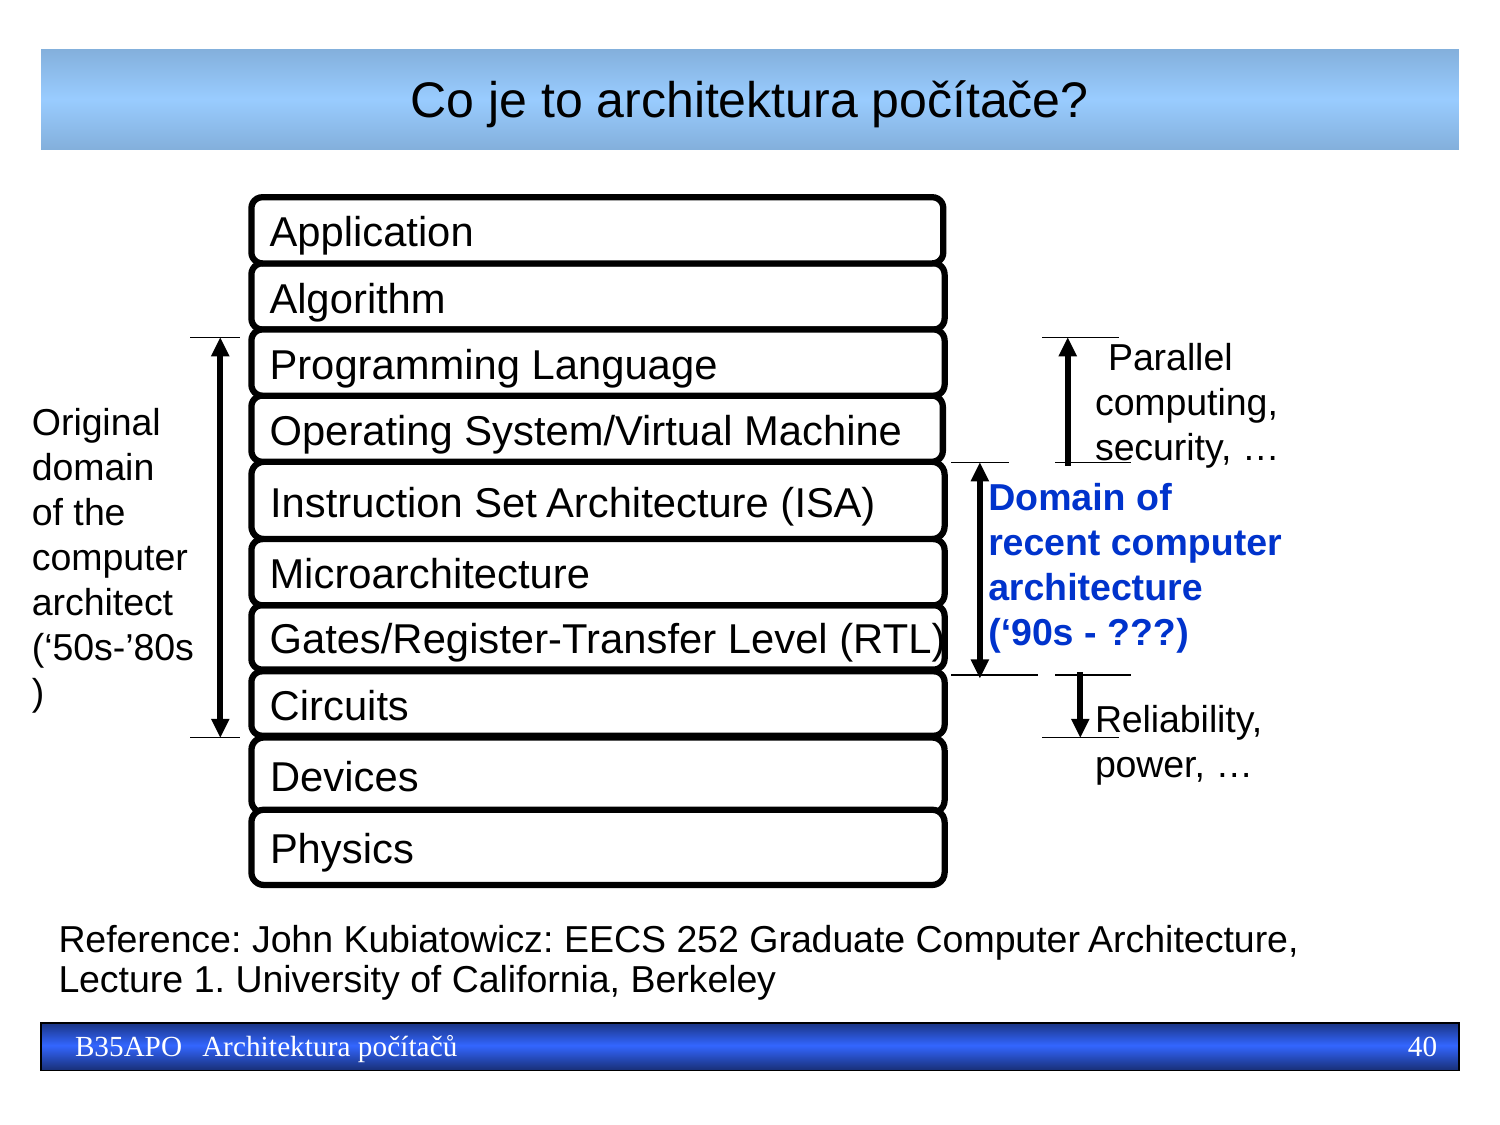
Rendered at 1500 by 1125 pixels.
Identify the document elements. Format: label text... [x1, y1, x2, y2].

text_box Programming Language [251, 329, 945, 396]
text_box Gates/Register-Transfer Level (RTL) [251, 605, 945, 670]
text_box Devices [251, 737, 945, 811]
text_box Algorithm [251, 263, 945, 329]
text_box Circuits [251, 671, 945, 736]
text_box Operating System/Virtual Machine [251, 396, 943, 462]
text_box Parallel computing, security, … [1080, 324, 1318, 476]
text_box Domain of recent computer architecture (‘90s - ???) [973, 465, 1307, 662]
text_box Instruction Set Architecture (ISA) [251, 462, 945, 539]
text_box Application [251, 197, 944, 264]
text_box Original domain of the computer architect (‘50s-’80s) [17, 389, 210, 721]
text_box Microarchitecture [251, 539, 945, 606]
text_box Reference: John Kubiatowicz: EECS 252 Graduate Computer Architecture, Lecture 1. University of California, Berkeley [43, 912, 1416, 1041]
text_box Physics [251, 809, 945, 886]
title Co je to architektura počítače? [41, 49, 1459, 150]
text_box Reliability, power, … [1080, 687, 1318, 793]
